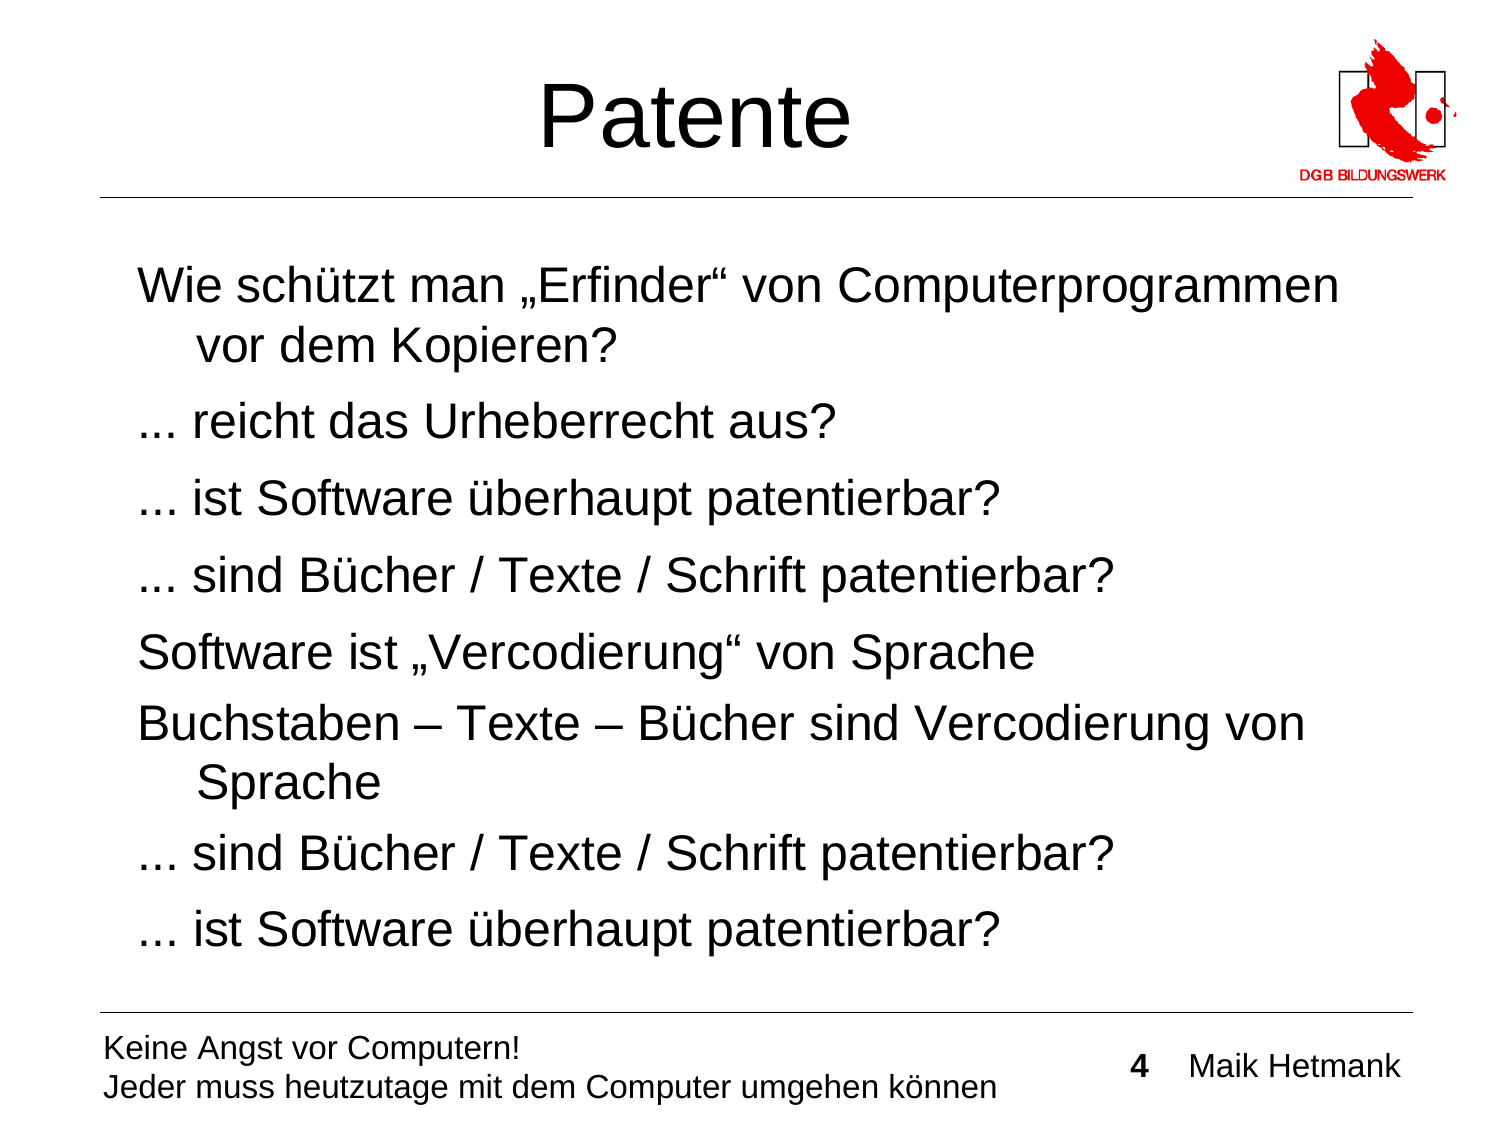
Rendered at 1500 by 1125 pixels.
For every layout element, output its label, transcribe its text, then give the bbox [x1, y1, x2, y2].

text_box Buchstaben – Texte – Bücher sind Vercodierung von Sprache [137, 690, 1407, 807]
title Patente [87, 49, 1305, 175]
picture [1299, 37, 1457, 181]
text_box Software ist „Vercodierung“ von Sprache [137, 620, 1407, 679]
text_box ... sind Bücher / Texte / Schrift patentierbar? [137, 820, 1407, 885]
text_box ... ist Software überhaupt patentierbar? [137, 466, 1407, 539]
text_box Wie schützt man „Erfinder“ von Computerprogrammen vor dem Kopieren? [137, 253, 1407, 370]
text_box ... reicht das Urheberrecht aus? [137, 389, 1407, 462]
text_box ... ist Software überhaupt patentierbar? [137, 897, 1407, 970]
text_box ... sind Bücher / Texte / Schrift patentierbar? [137, 543, 1407, 607]
